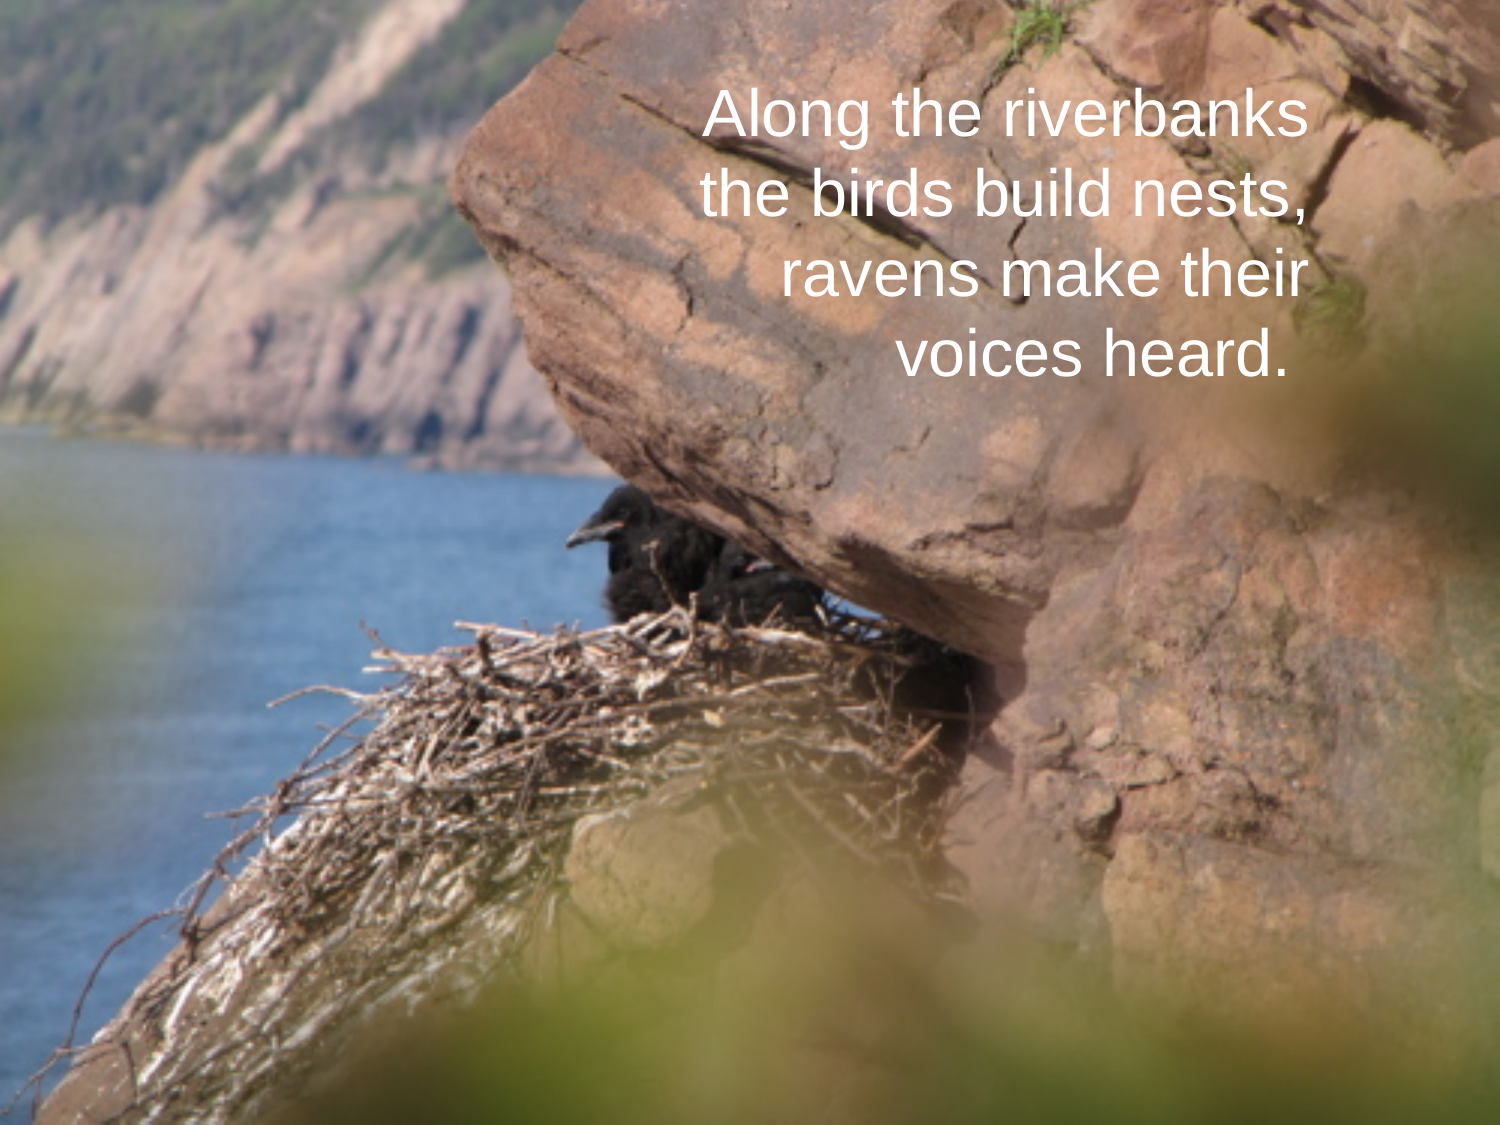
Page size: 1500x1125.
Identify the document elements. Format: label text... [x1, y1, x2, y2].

text_box Along the riverbanks the birds build nests, ravens make their voices heard. [650, 62, 1326, 398]
picture [0, 0, 1500, 1125]
